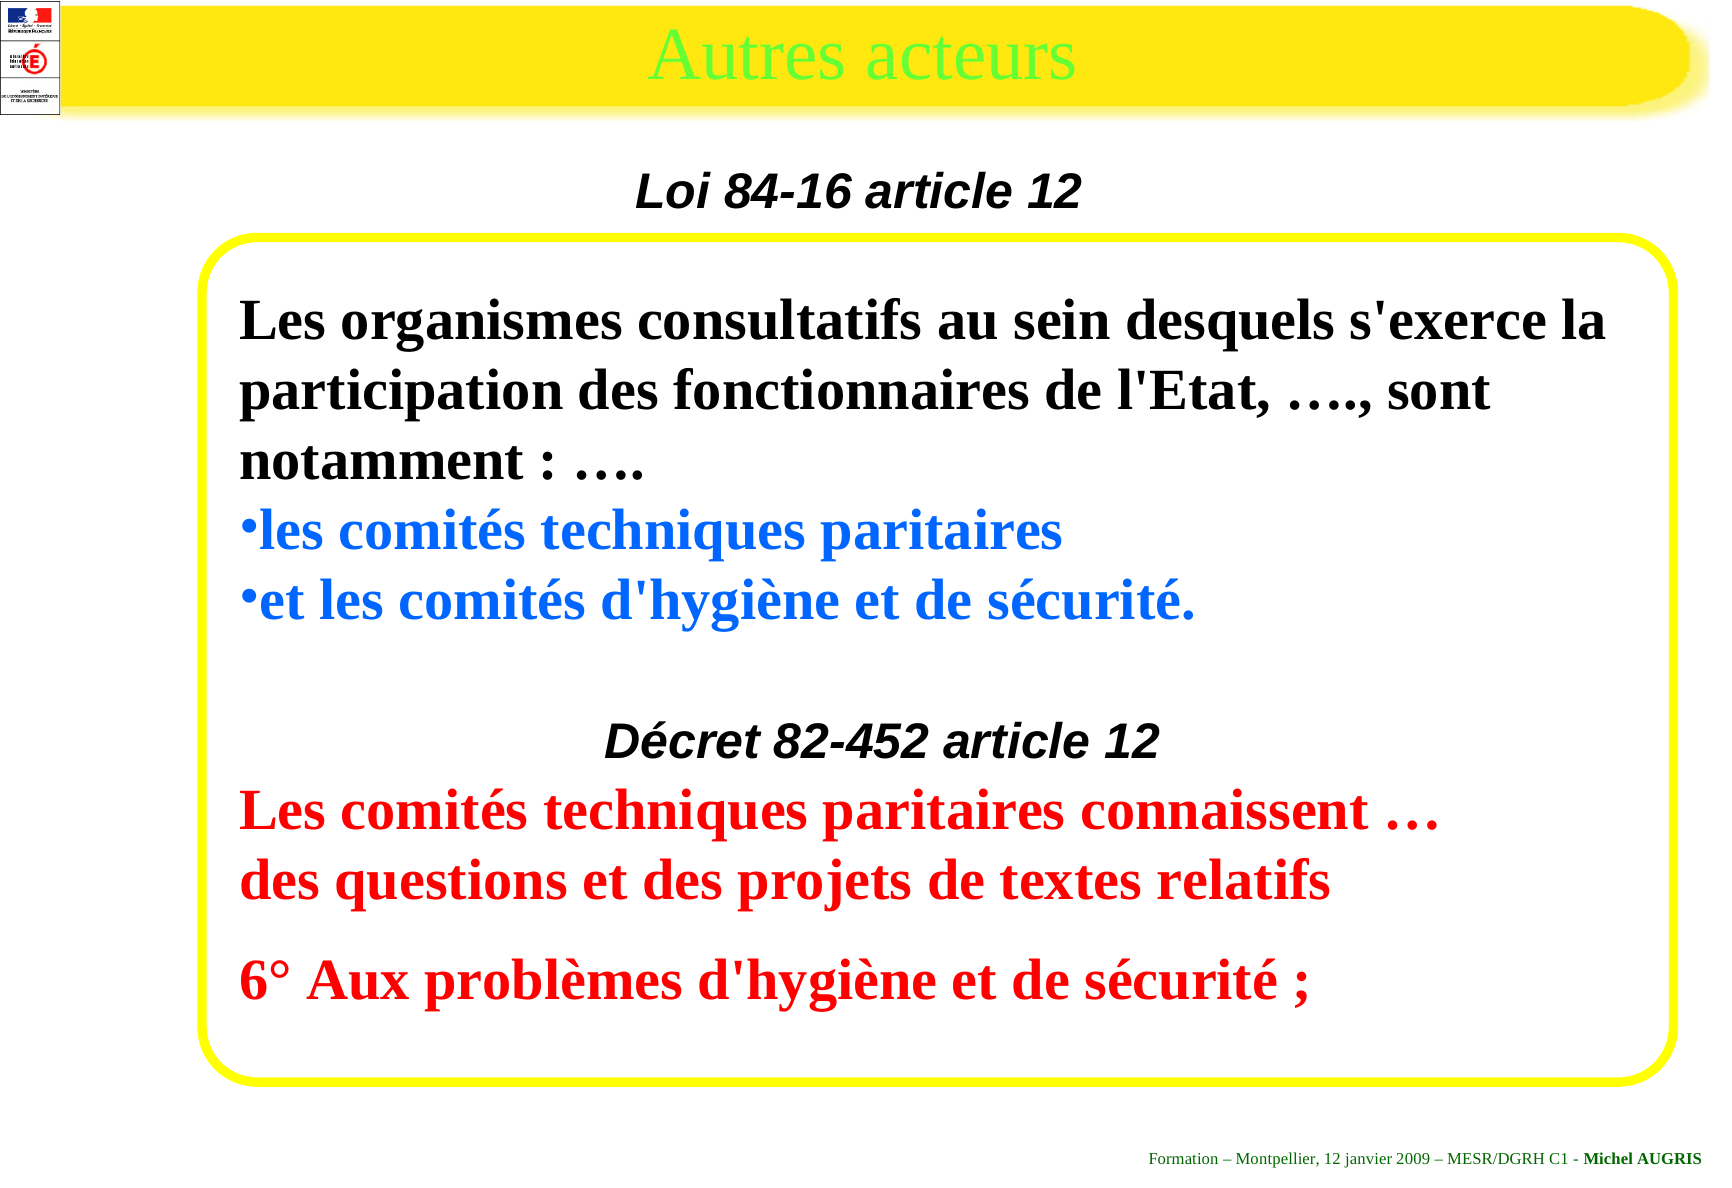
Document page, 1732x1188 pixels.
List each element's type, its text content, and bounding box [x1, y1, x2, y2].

text_box Loi 84-16 article 12 [620, 150, 1099, 226]
text_box Autres acteurs [127, 0, 1599, 100]
text_box Décret 82-452 article 12 [589, 700, 1176, 776]
text_box Les organismes consultatifs au sein desquels s'exerce la participation des fonctionnaires de l'Etat, …., sont notamment : …. les comités techniques paritaires et les comités d'hygiène et de sécurité. Les comités techniques paritaires connaissent … des questions et des projets de textes relatifs 6° Aux problèmes d'hygiène et de sécurité ; [224, 273, 1653, 1019]
picture [0, 0, 1710, 121]
